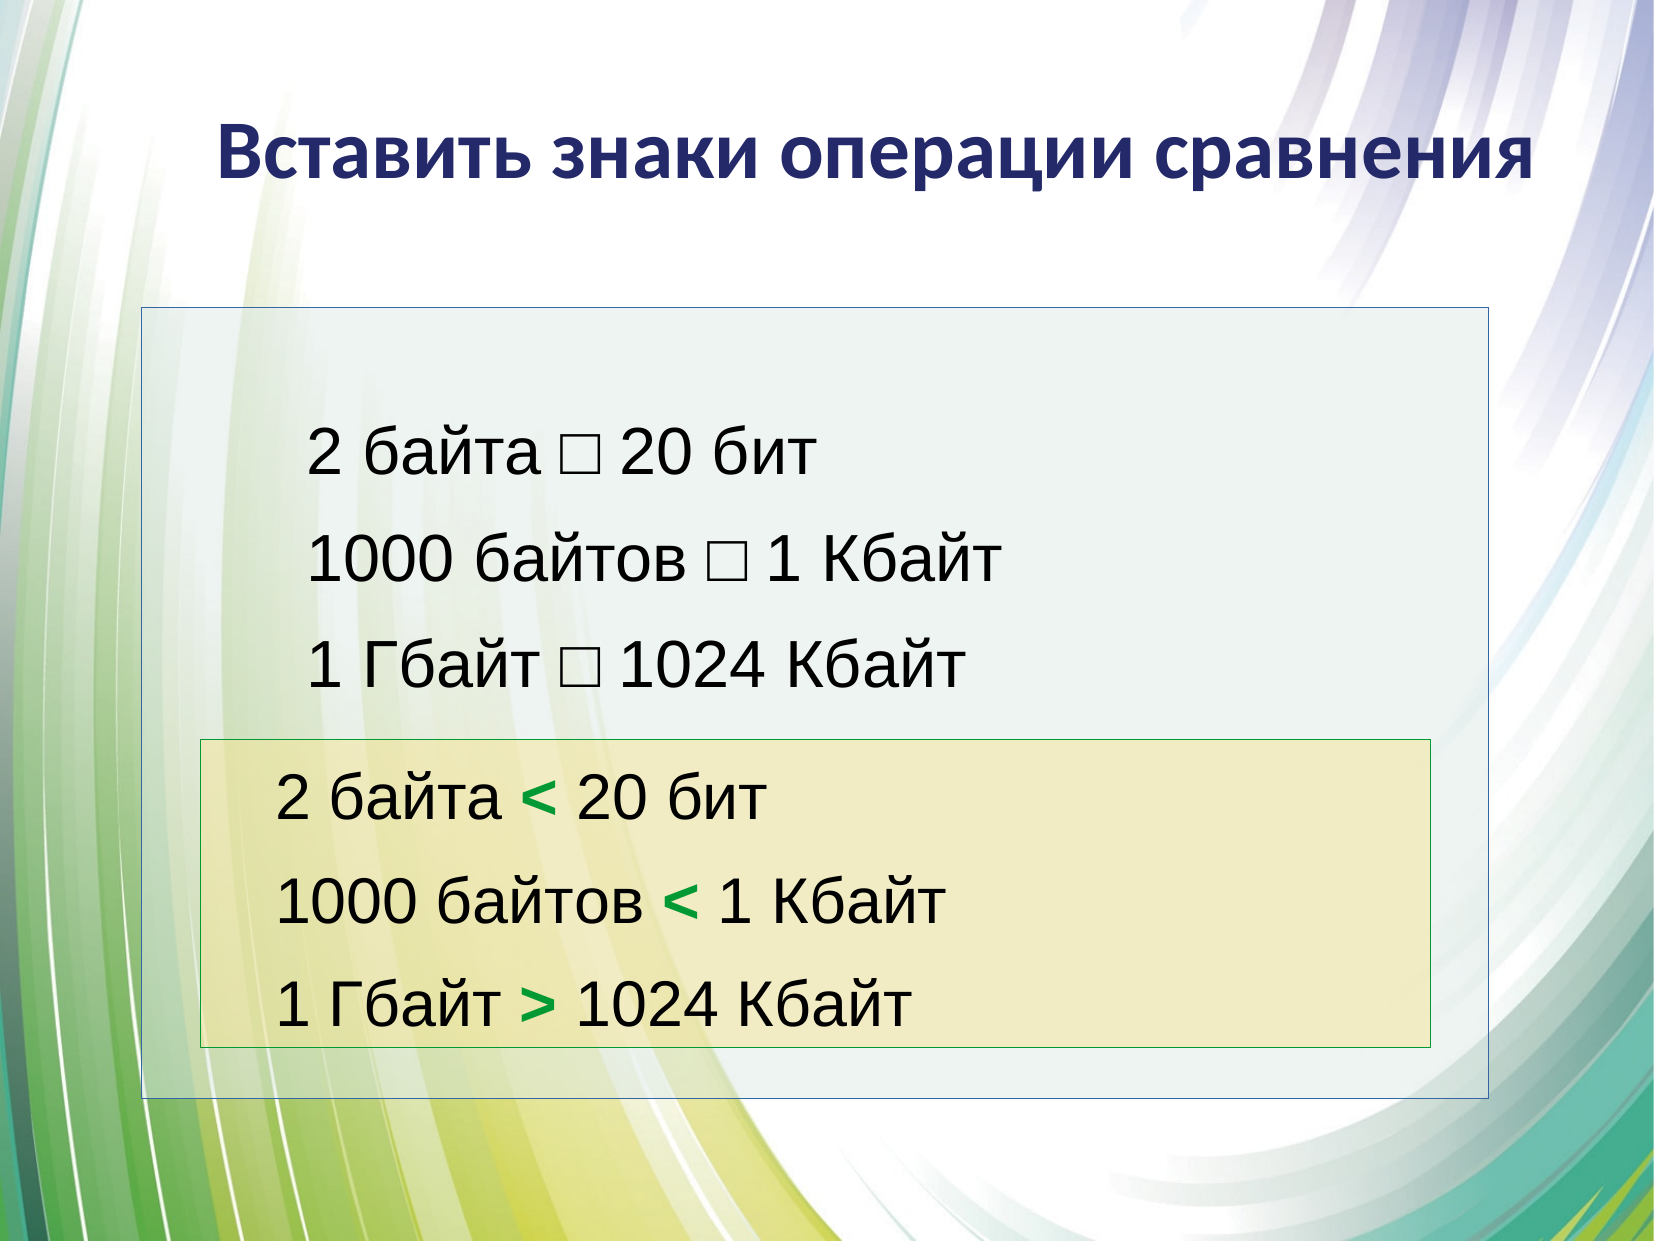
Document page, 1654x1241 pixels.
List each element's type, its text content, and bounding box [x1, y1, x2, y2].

text_box [141, 307, 1489, 1099]
text_box 2 байта < 20 бит 1000 байтов < 1 Кбайт 1 Гбайт > 1024 Кбайт [200, 739, 1431, 1048]
picture [0, 0, 1654, 1241]
text_box Вставить знаки операции сравнения [201, 34, 1622, 256]
text_box 2 байта □ 20 бит 1000 байтов □ 1 Кбайт 1 Гбайт □ 1024 Кбайт [232, 392, 1406, 710]
